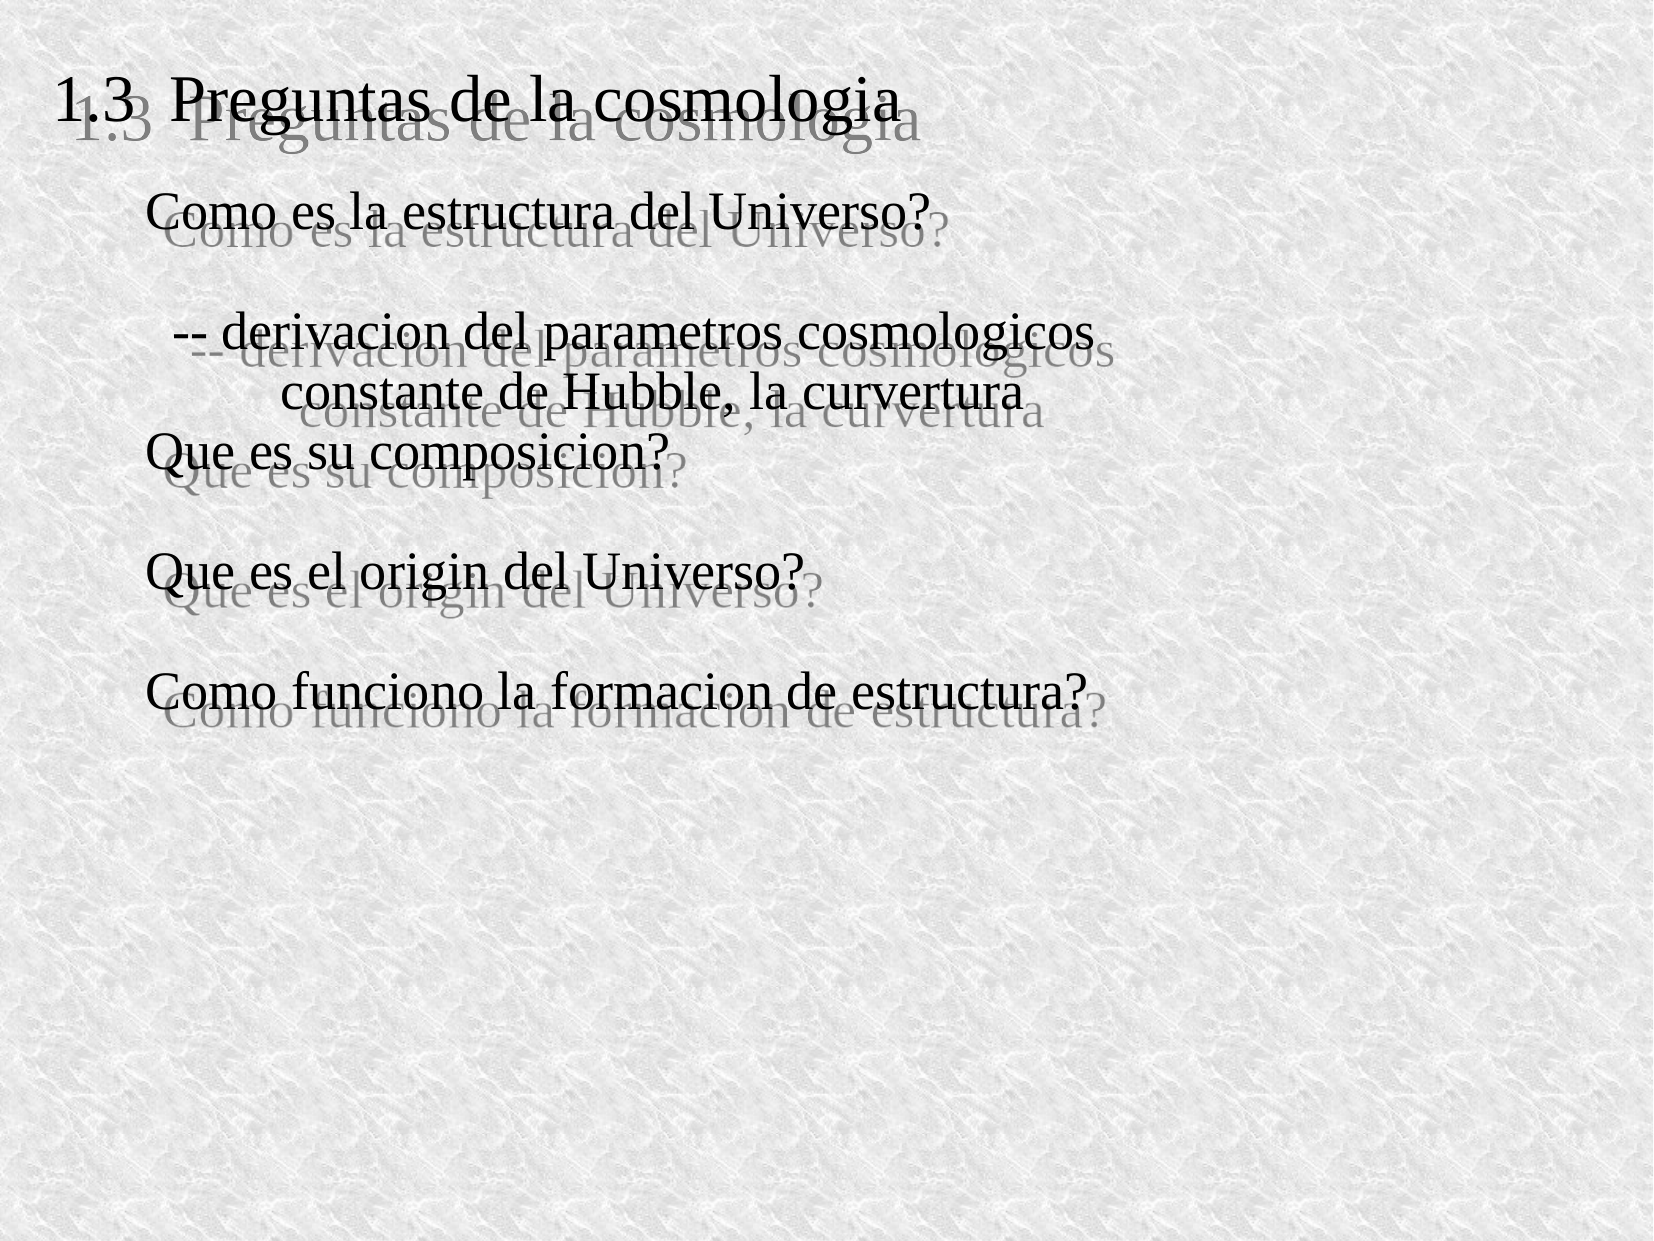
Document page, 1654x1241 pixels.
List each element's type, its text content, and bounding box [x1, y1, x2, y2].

picture [0, 0, 1654, 1241]
text_box 1.3 Preguntas de la cosmologia [37, 54, 920, 151]
text_box Como es la estructura del Universo? -- derivacion del parametros cosmologicos constante de Hubble, la curvertura Que es su composicion? Que es el origin del Universo? Como funciono la formacion de estructura? [130, 173, 1126, 778]
